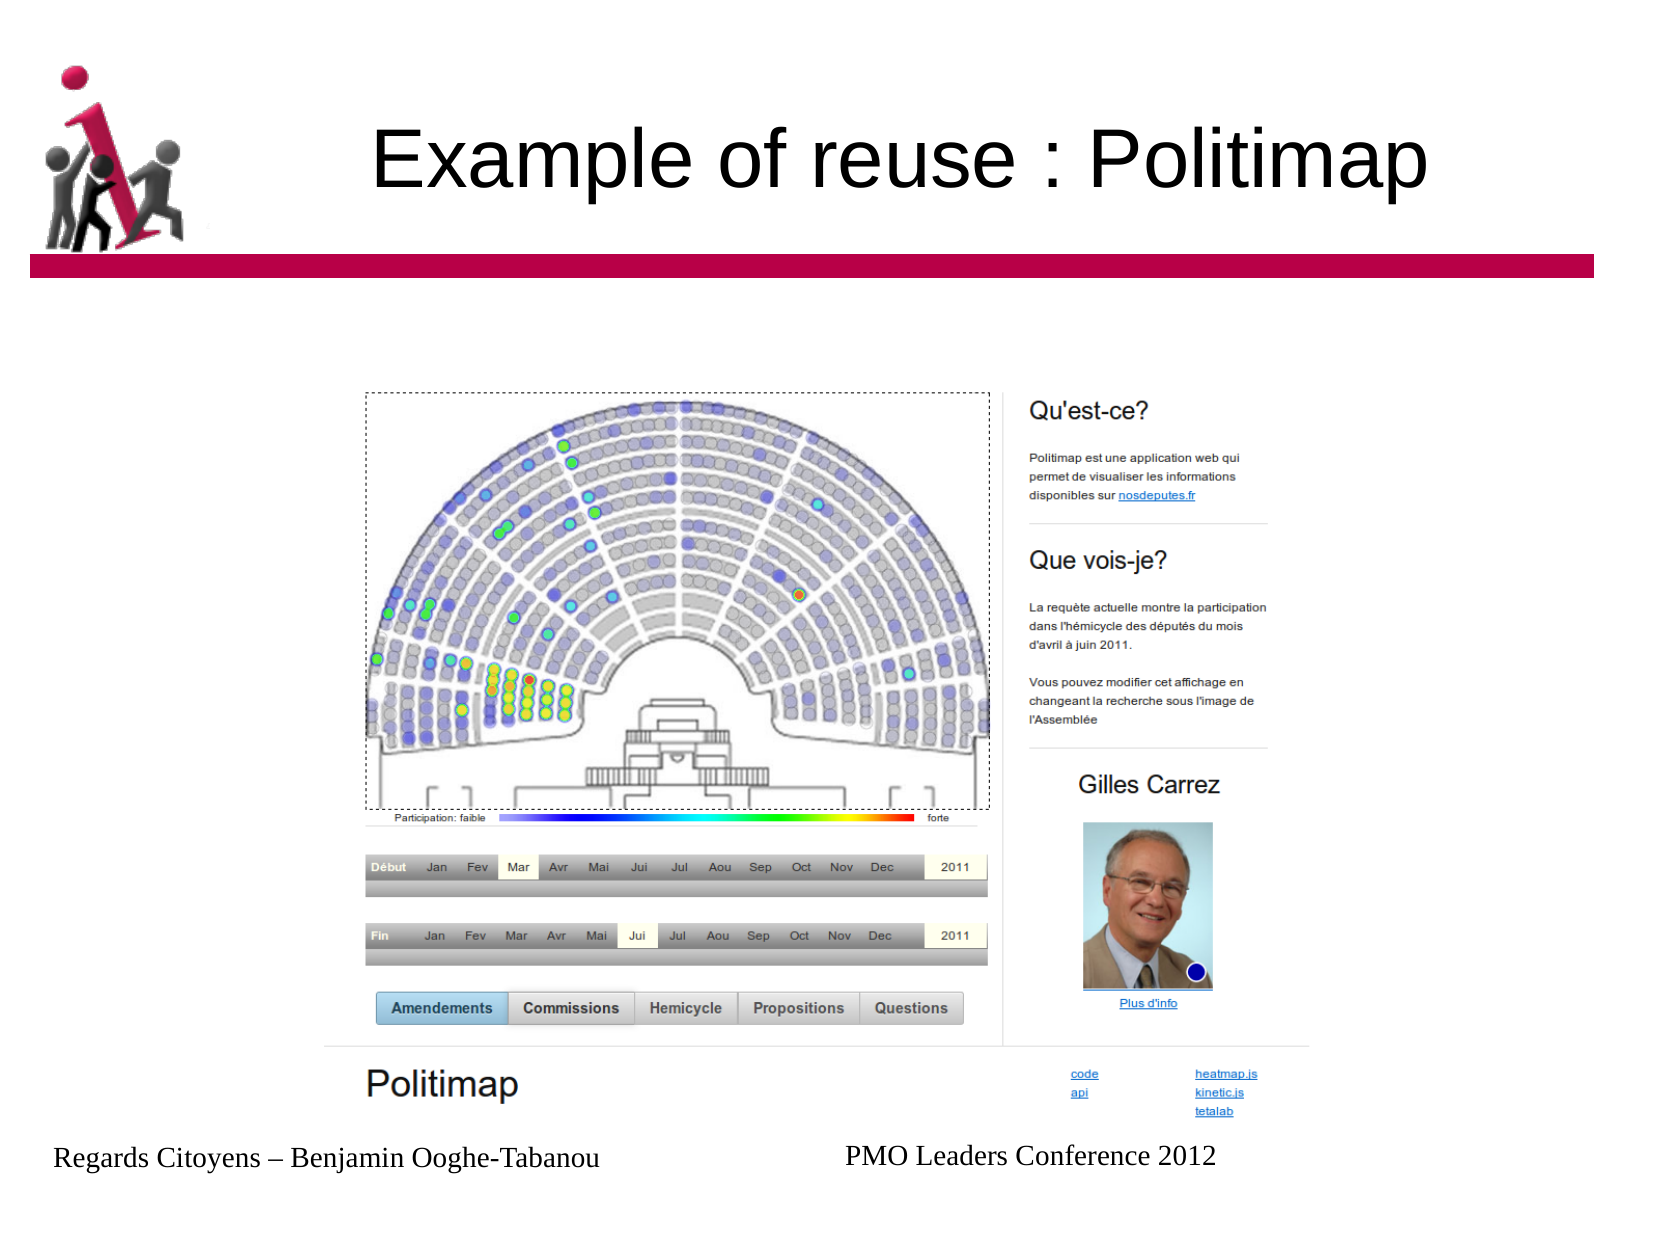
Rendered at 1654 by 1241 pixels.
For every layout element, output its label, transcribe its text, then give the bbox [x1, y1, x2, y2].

picture [29, 60, 206, 254]
picture [295, 383, 1328, 1135]
title Example of reuse : Politimap [206, 55, 1595, 263]
